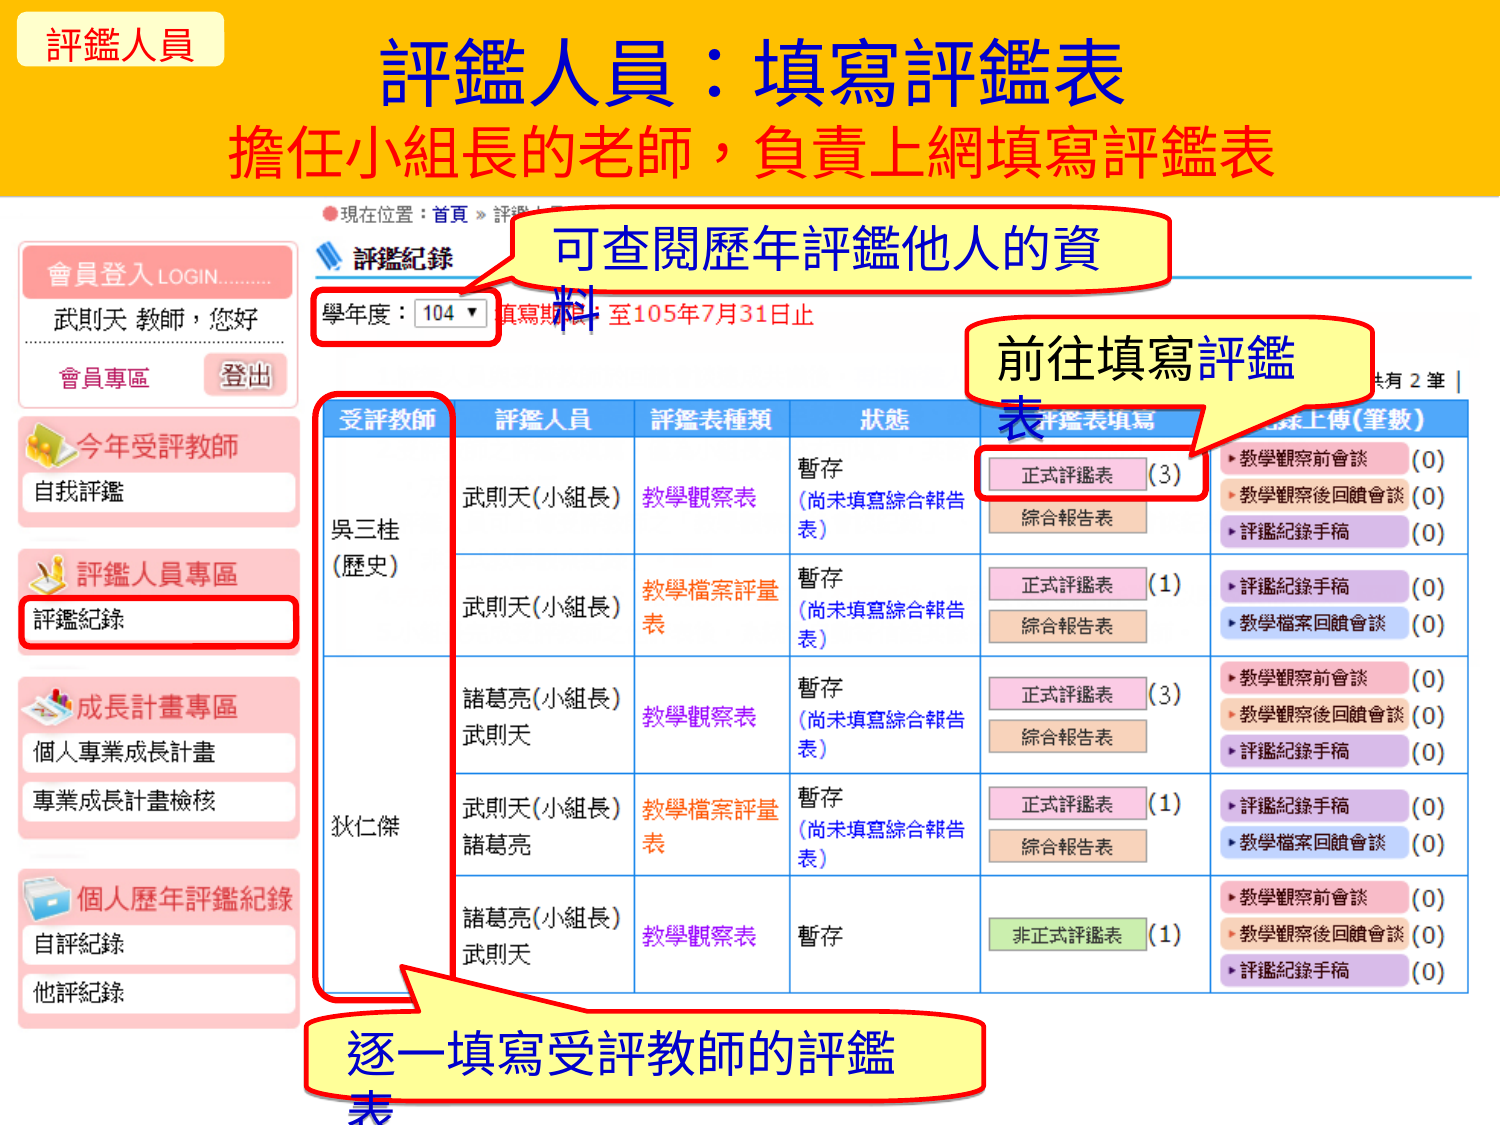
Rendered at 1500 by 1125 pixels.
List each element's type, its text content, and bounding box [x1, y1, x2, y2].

text_box 逐一填寫受評教師的評鑑表 [306, 966, 984, 1102]
text_box [0, 0, 1500, 196]
picture [363, 1113, 377, 1125]
text_box 前往填寫評鑑表 [966, 316, 1373, 456]
text_box 可查閱歷年評鑑他人的資料 [460, 206, 1170, 293]
text_box 評鑑人員：填寫評鑑表 擔任小組長的老師，負責上網填寫評鑑表 [55, 19, 1450, 196]
picture [319, 398, 449, 997]
text_box 評鑑人員 [16, 11, 224, 67]
picture [0, 196, 1500, 1125]
